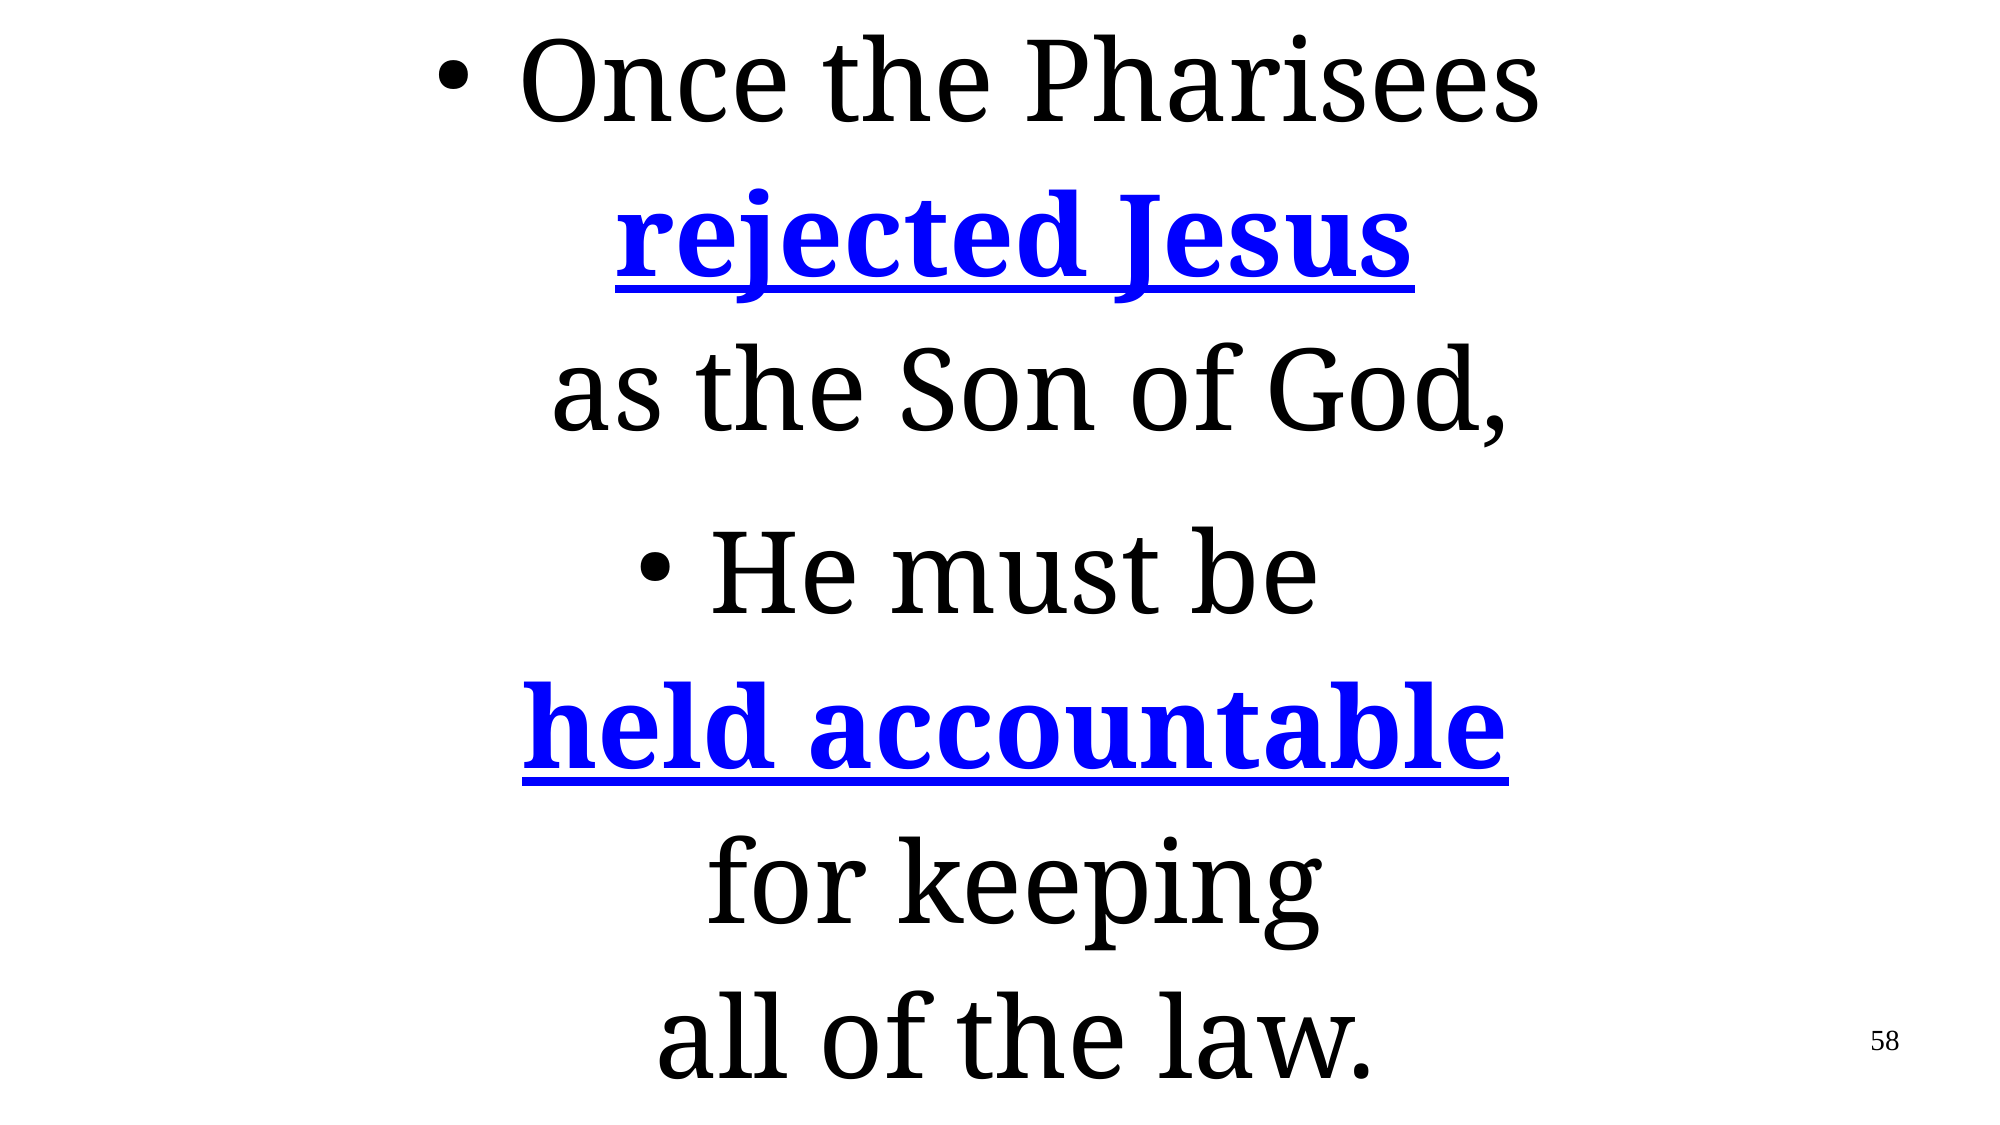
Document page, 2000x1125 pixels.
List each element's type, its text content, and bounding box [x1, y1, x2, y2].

list Once the Pharisees rejected Jesus as the Son of God, He must be held accountable for keeping all of the law. [0, 0, 1996, 1123]
